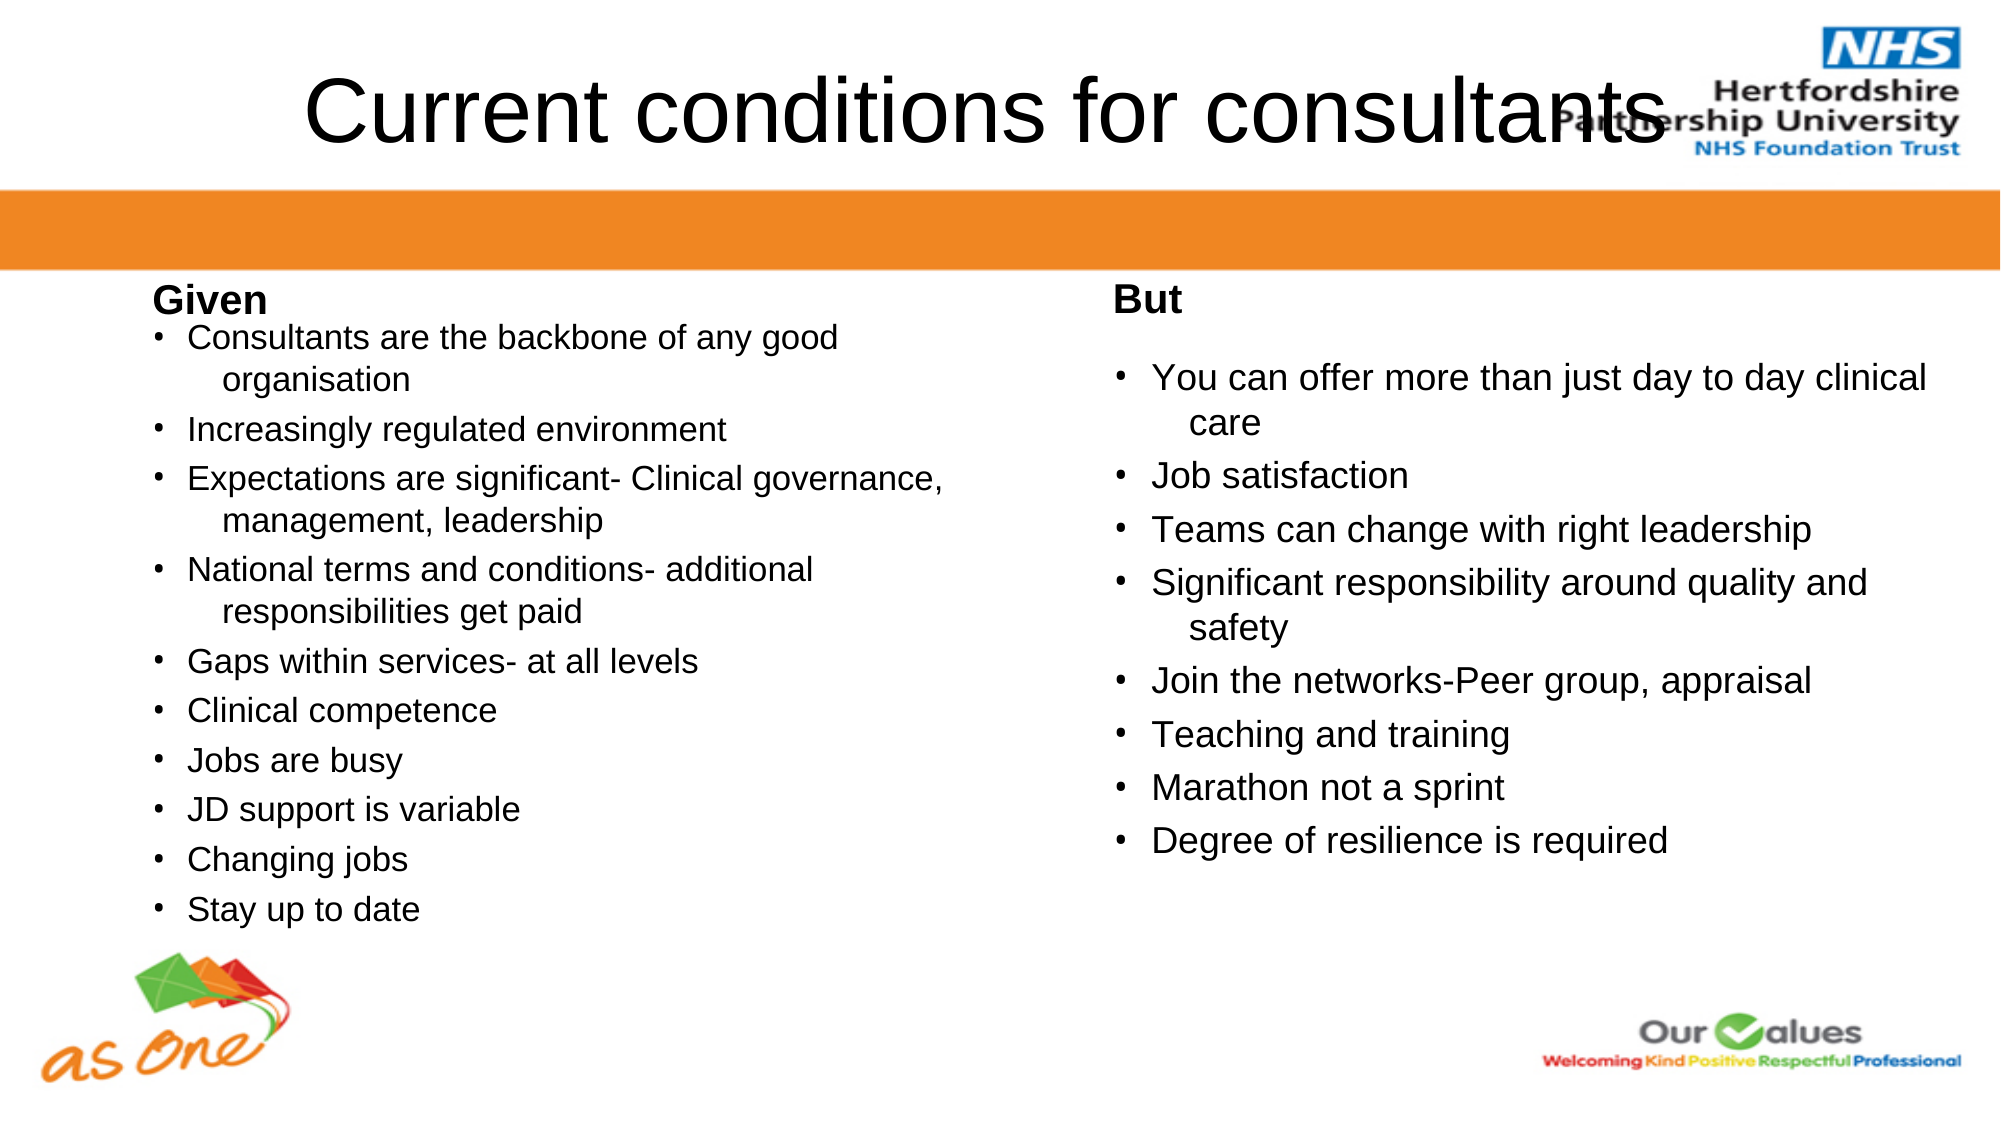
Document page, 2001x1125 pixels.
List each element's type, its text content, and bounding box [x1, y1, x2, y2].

list But [999, 241, 1851, 331]
list Given [137, 195, 984, 307]
list You can offer more than just day to day clinical care Job satisfaction Teams can change with right leadership Significant responsibility around quality and safety Join the networks-Peer group, appraisal Teaching and training Marathon not a sprint Degree of resilience is required [1098, 345, 1949, 950]
list Consultants are the backbone of any good organisation Increasingly regulated environment Expectations are significant- Clinical governance, management, leadership National terms and conditions- additional responsibilities get paid Gaps within services- at all levels Clinical competence Jobs are busy JD support is variable Changing jobs Stay up to date [137, 307, 984, 940]
title Current conditions for consultants [137, 0, 1863, 215]
